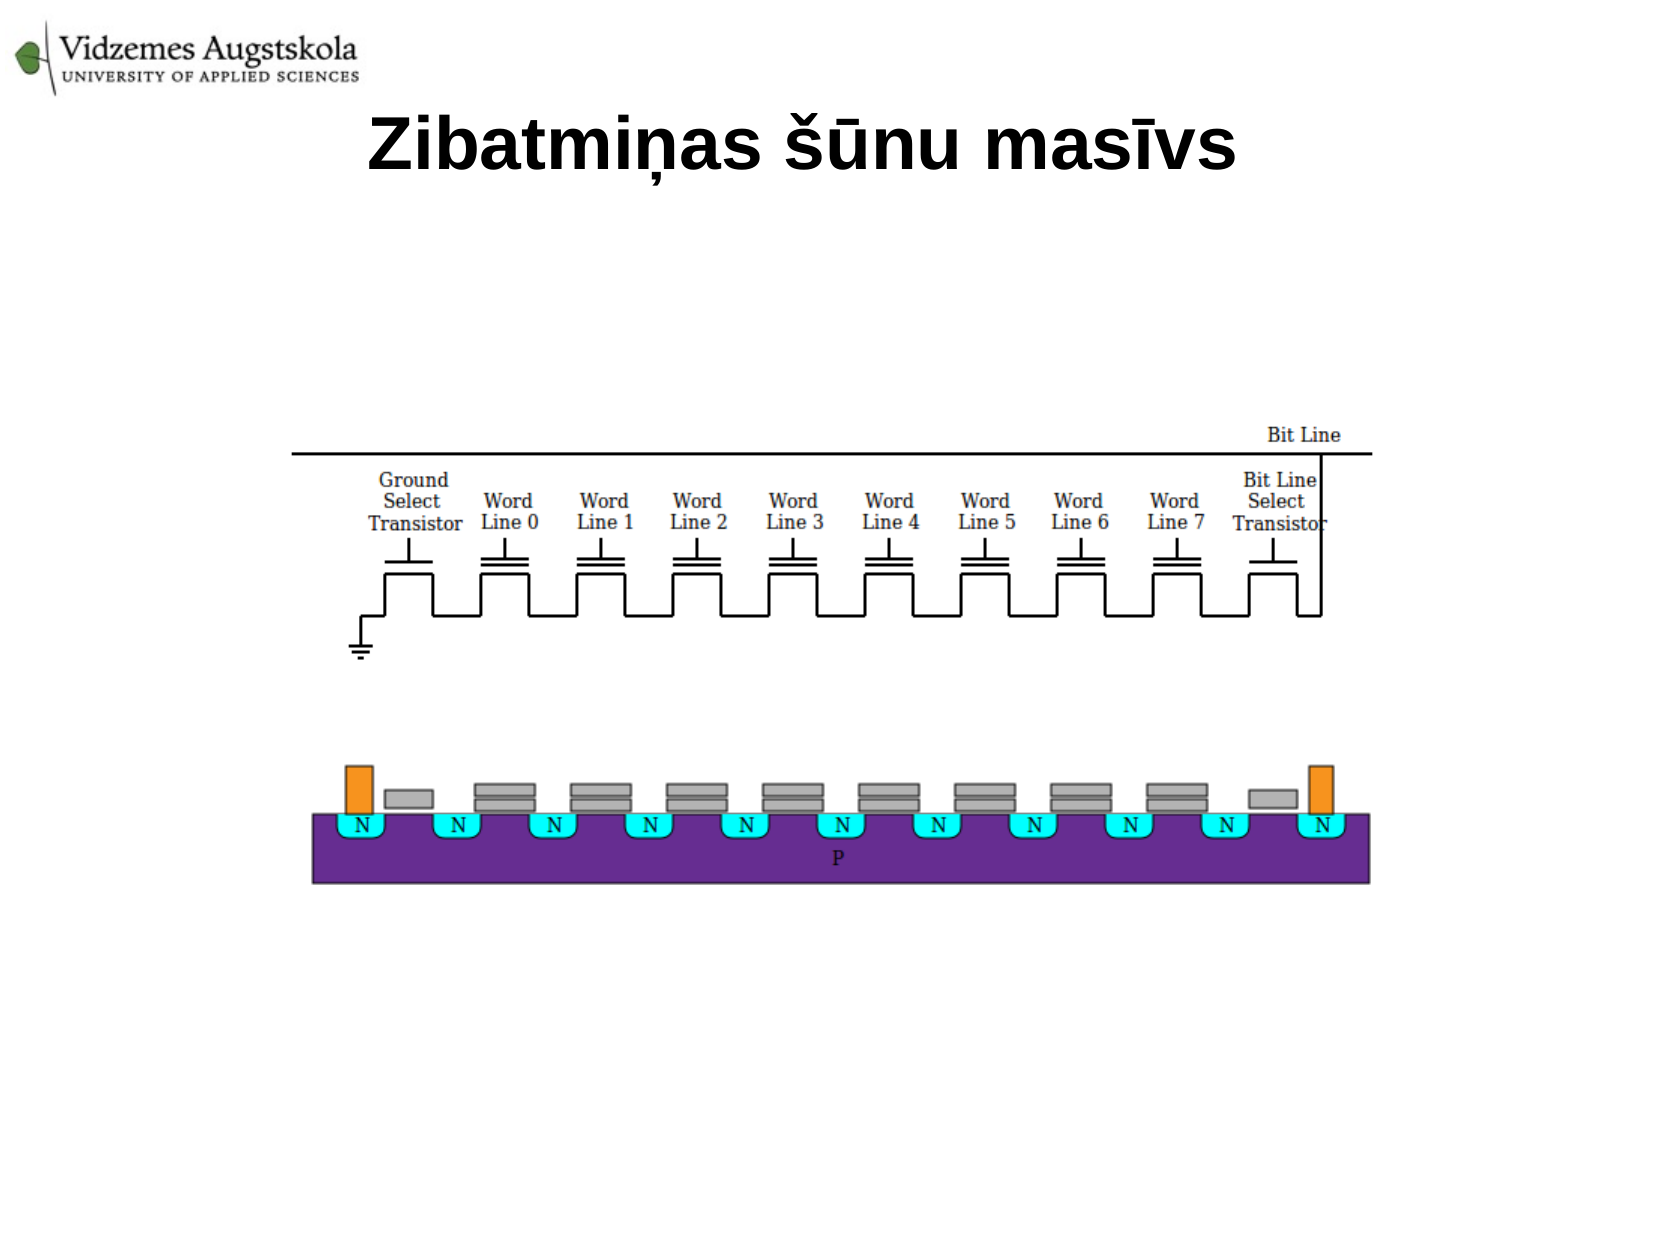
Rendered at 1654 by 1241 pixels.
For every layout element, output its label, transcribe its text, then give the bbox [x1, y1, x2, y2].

title Zibatmiņas šūnu masīvs [94, 103, 1512, 188]
picture [5, 2, 368, 113]
picture [283, 352, 1386, 900]
